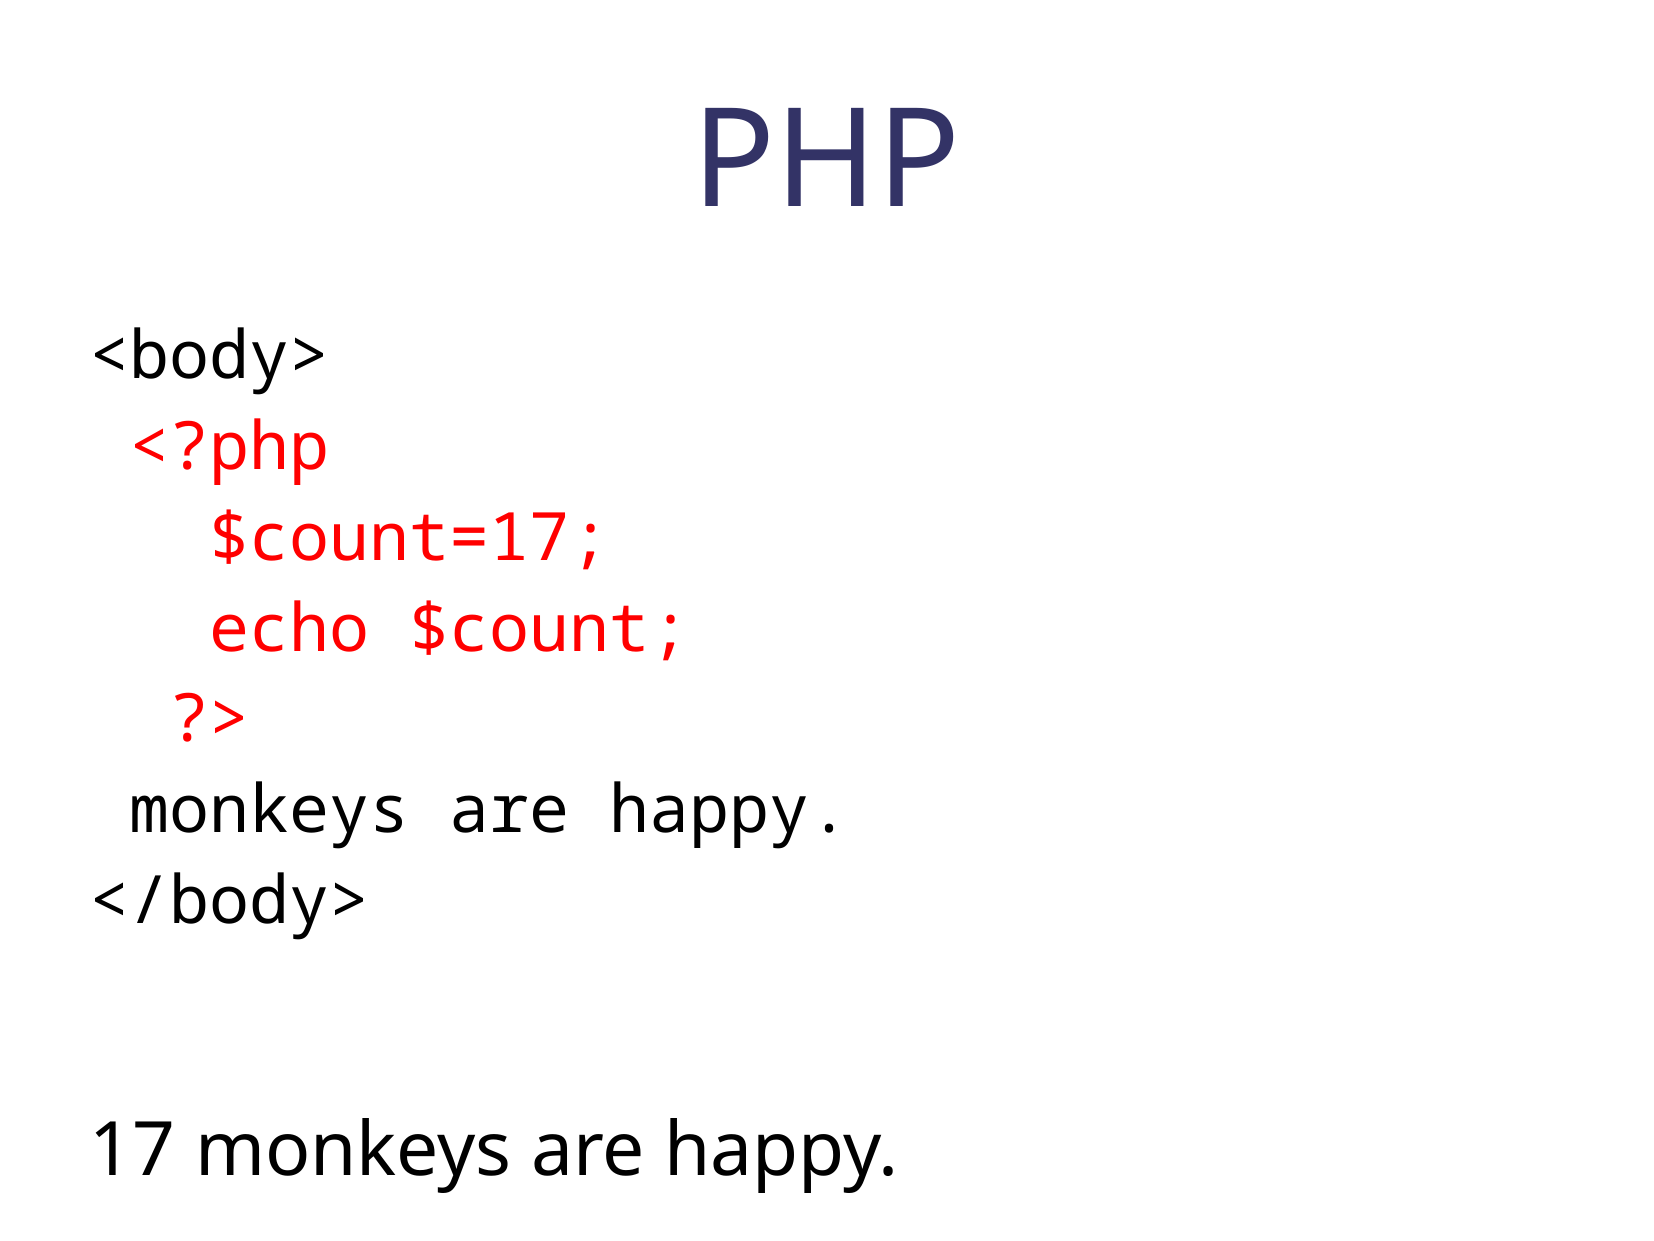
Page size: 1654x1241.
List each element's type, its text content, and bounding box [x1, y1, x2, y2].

text_box 17 monkeys are happy. [75, 1087, 1313, 1194]
title PHP [82, 56, 1571, 250]
text_box <body> <?php $count=17; echo $count; ?> monkeys are happy. </body> [75, 300, 1613, 901]
